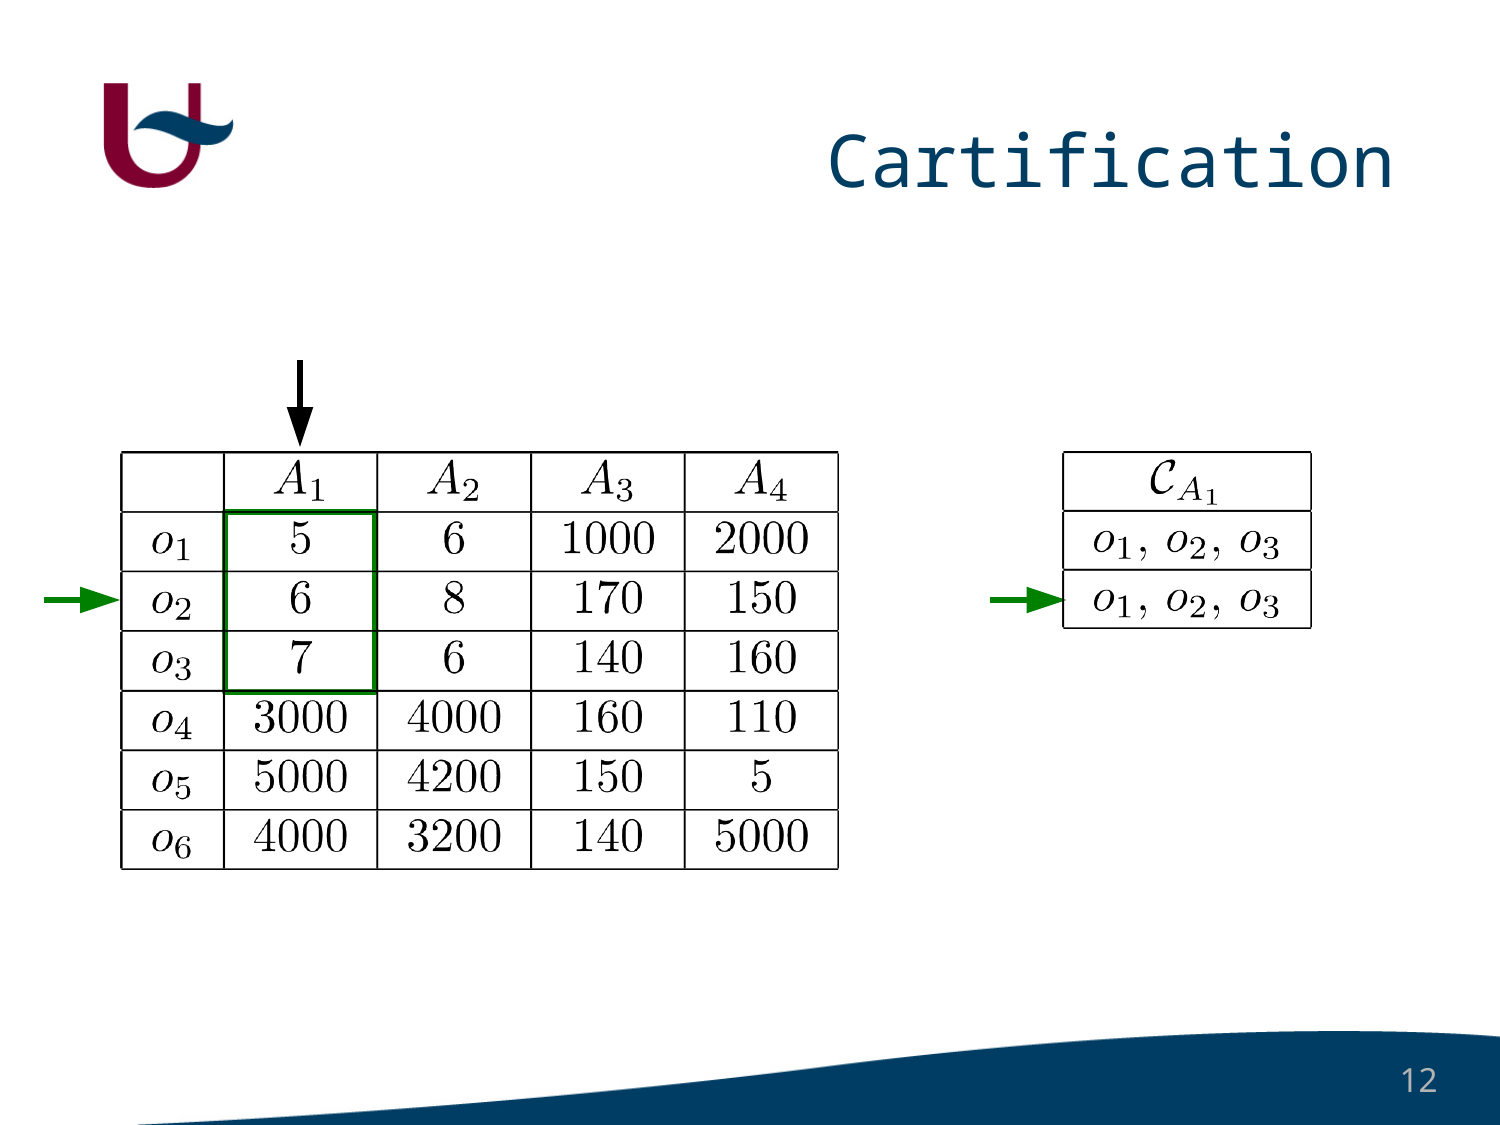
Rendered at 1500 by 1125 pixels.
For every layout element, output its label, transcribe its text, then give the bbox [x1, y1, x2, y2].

picture [120, 451, 839, 871]
title Cartification [103, 105, 1396, 210]
picture [137, 1031, 1500, 1125]
picture [1062, 451, 1312, 629]
picture [103, 83, 234, 105]
